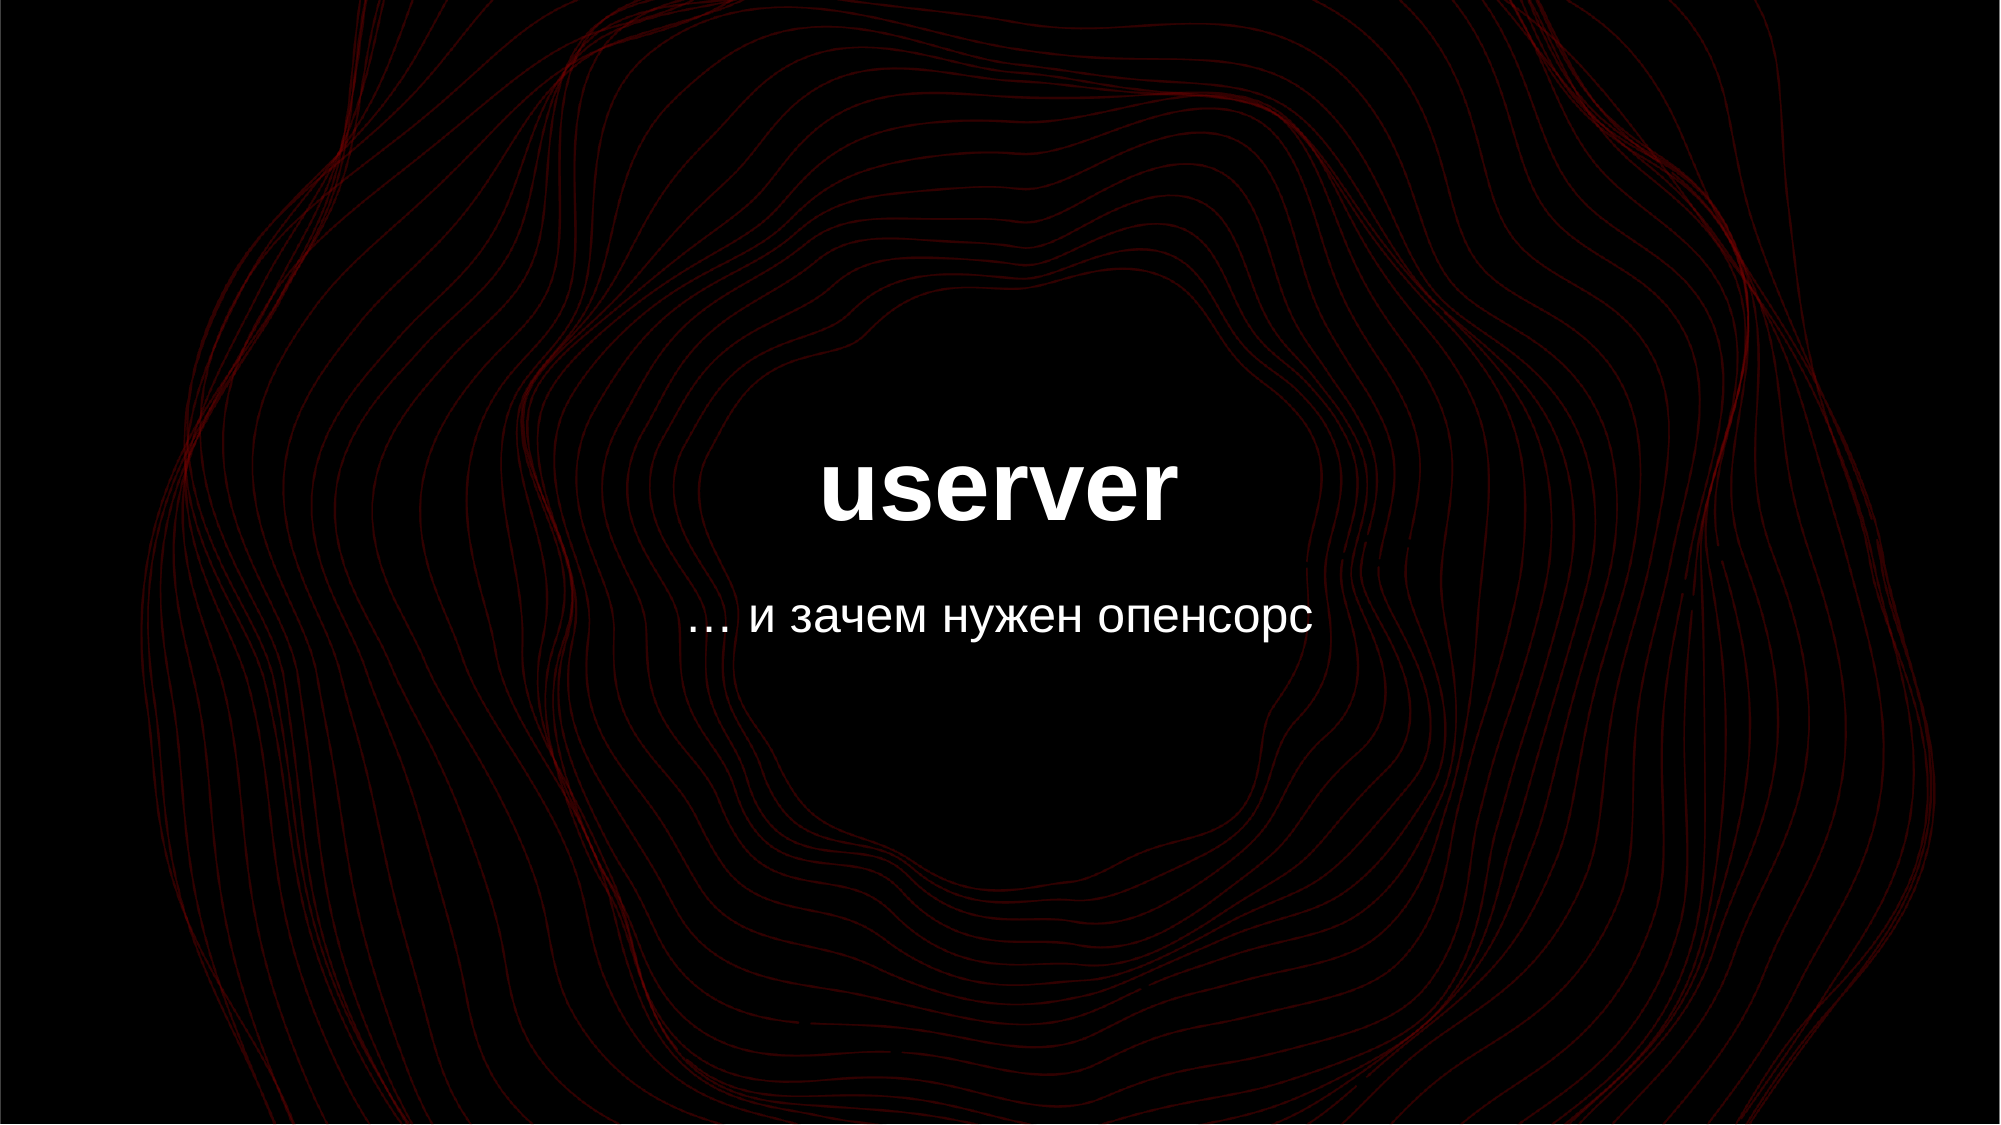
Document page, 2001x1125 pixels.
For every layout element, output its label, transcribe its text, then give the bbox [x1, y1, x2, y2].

picture [0, 0, 2001, 1125]
list … и зачем нужен опенсорс [136, 582, 1862, 819]
title userver [136, 431, 1862, 543]
